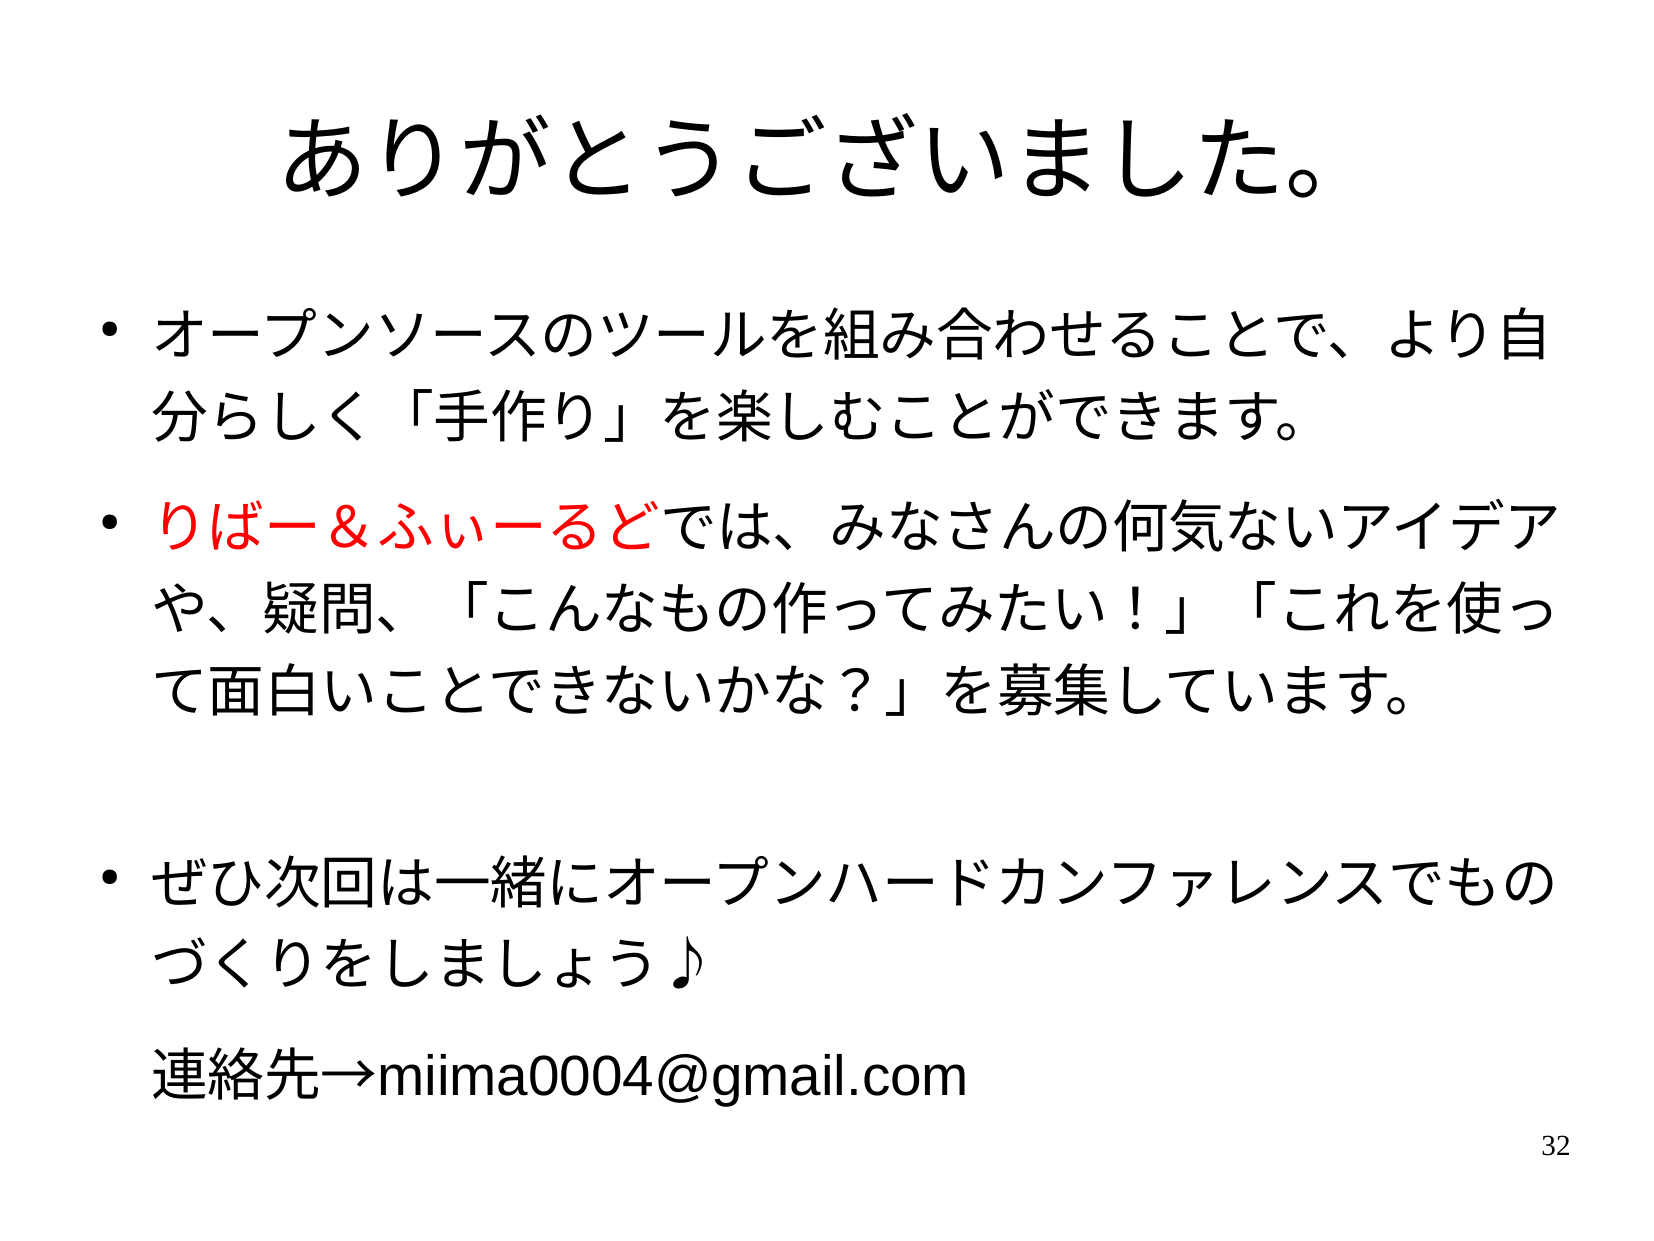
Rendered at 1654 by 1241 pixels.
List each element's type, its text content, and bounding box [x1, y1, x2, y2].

list オープンソースのツールを組み合わせることで、より自分らしく「手作り」を楽しむことができます。 りばー＆ふぃーるどでは、みなさんの何気ないアイデアや、疑問、「こんなもの作ってみたい！」「これを使って面白いことできないかな？」を募集しています。 ぜひ次回は一緒にオープンハードカンファレンスでものづくりをしましょう♪ 連絡先→miima0004@gmail.com [82, 290, 1571, 1179]
title ありがとうございました。 [82, 49, 1571, 257]
